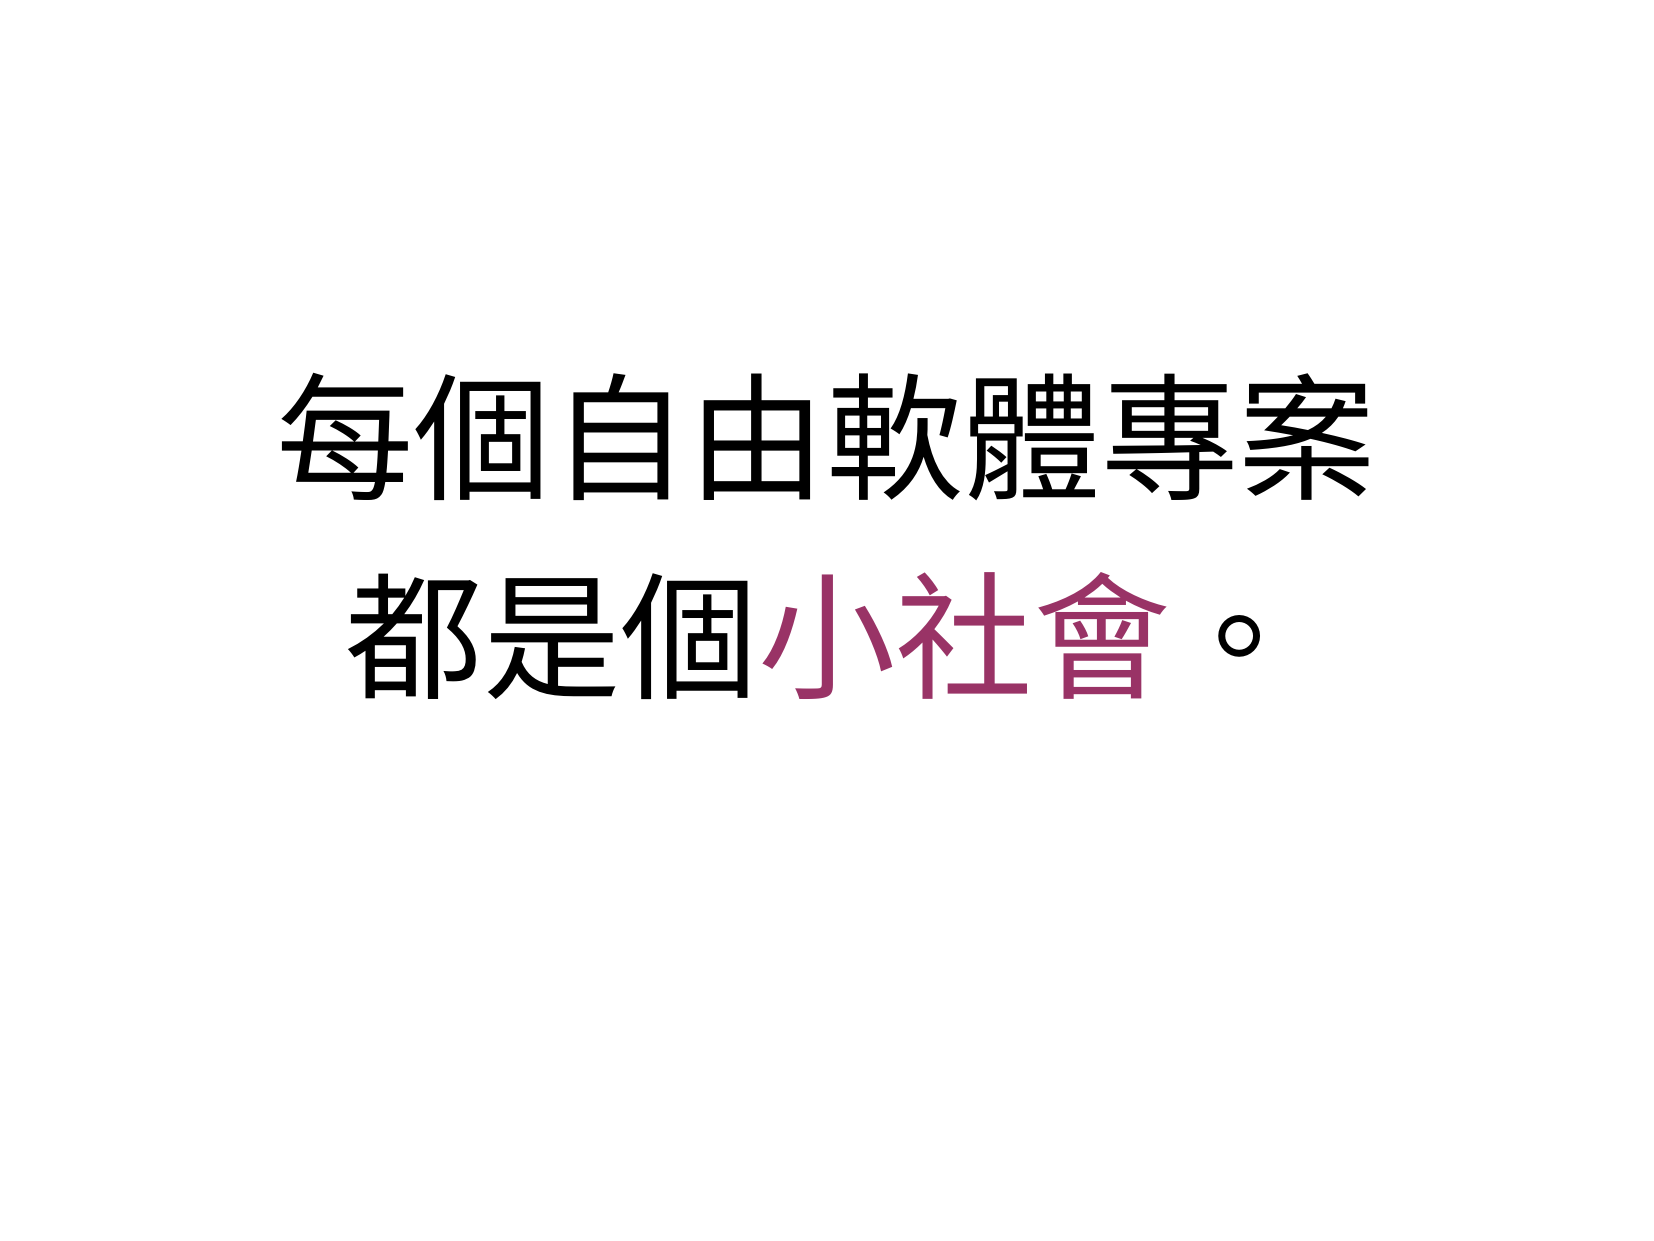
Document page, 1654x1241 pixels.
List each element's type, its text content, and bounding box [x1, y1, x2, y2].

subtitle 每個自由軟體專案 都是個小社會。 [82, 49, 1571, 1010]
